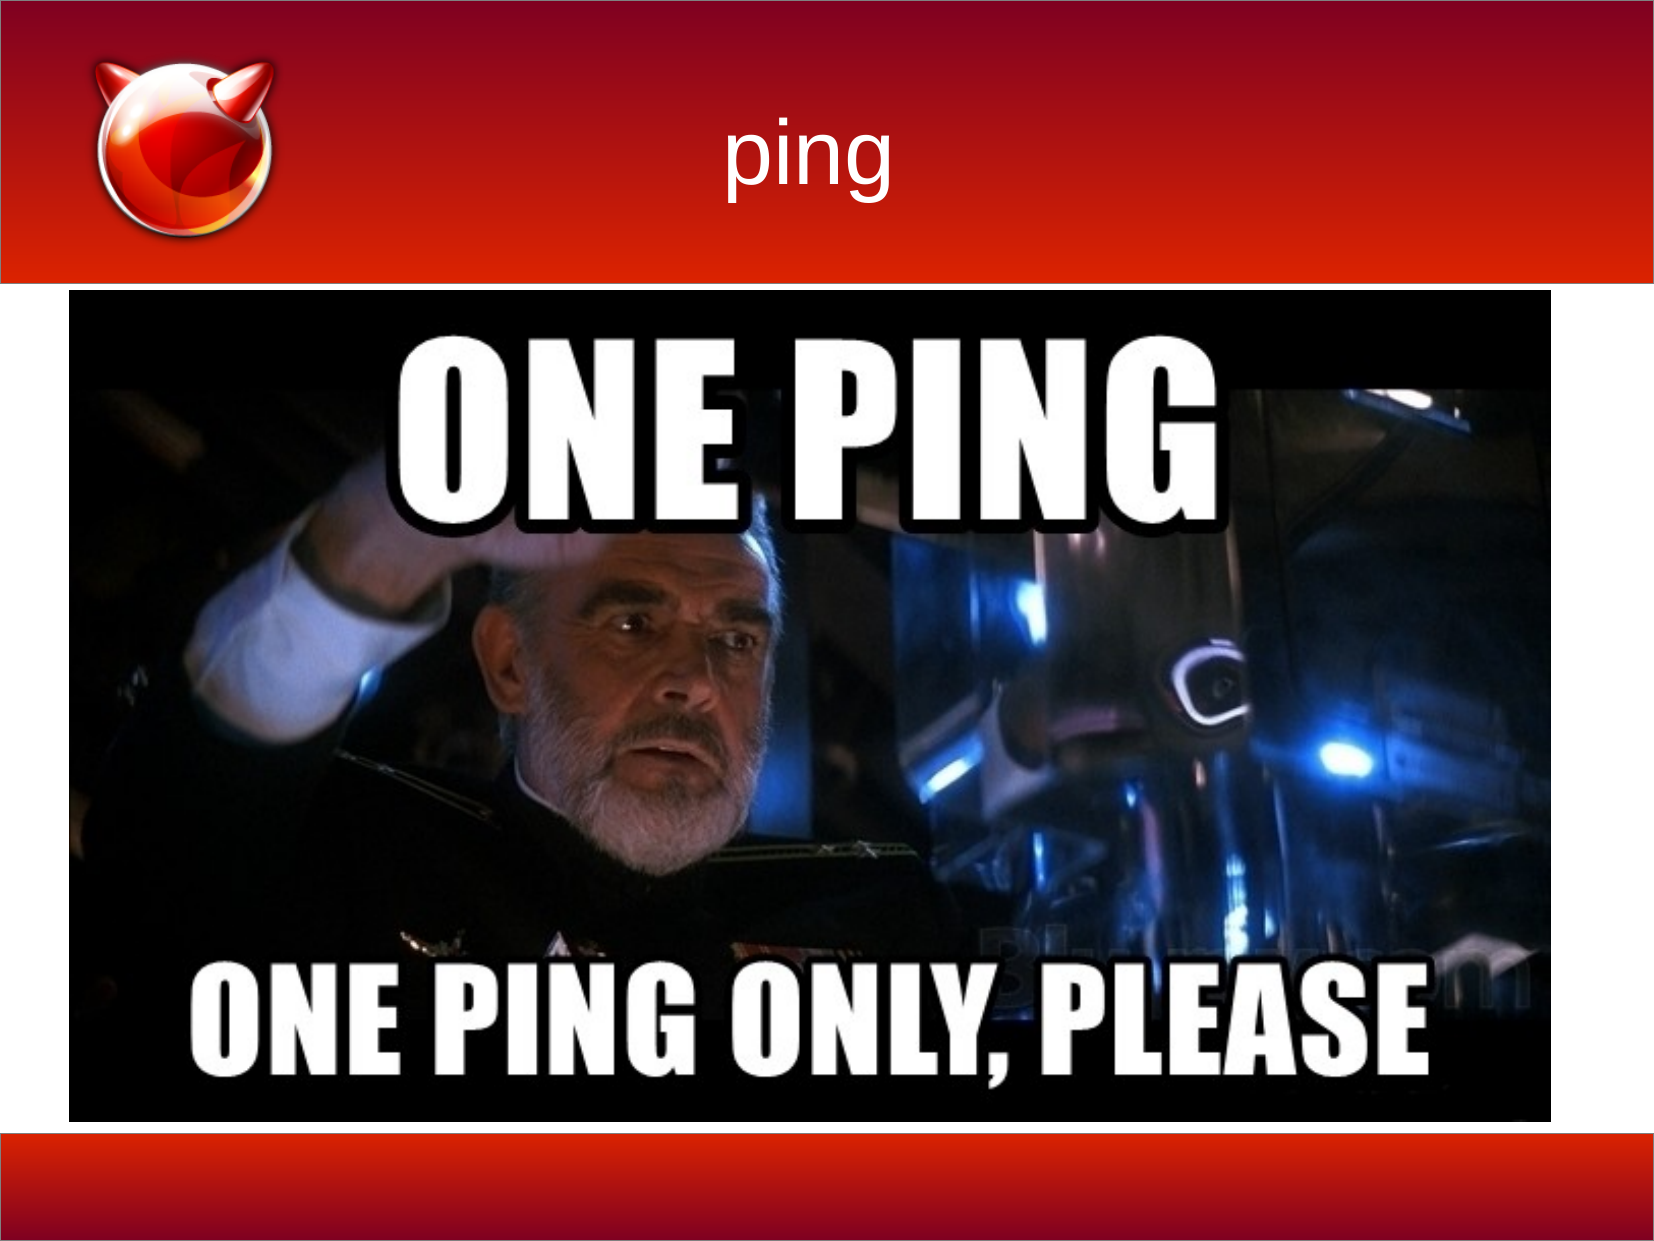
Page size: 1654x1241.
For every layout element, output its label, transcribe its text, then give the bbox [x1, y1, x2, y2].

picture [69, 290, 1551, 1123]
title ping [82, 49, 1536, 257]
